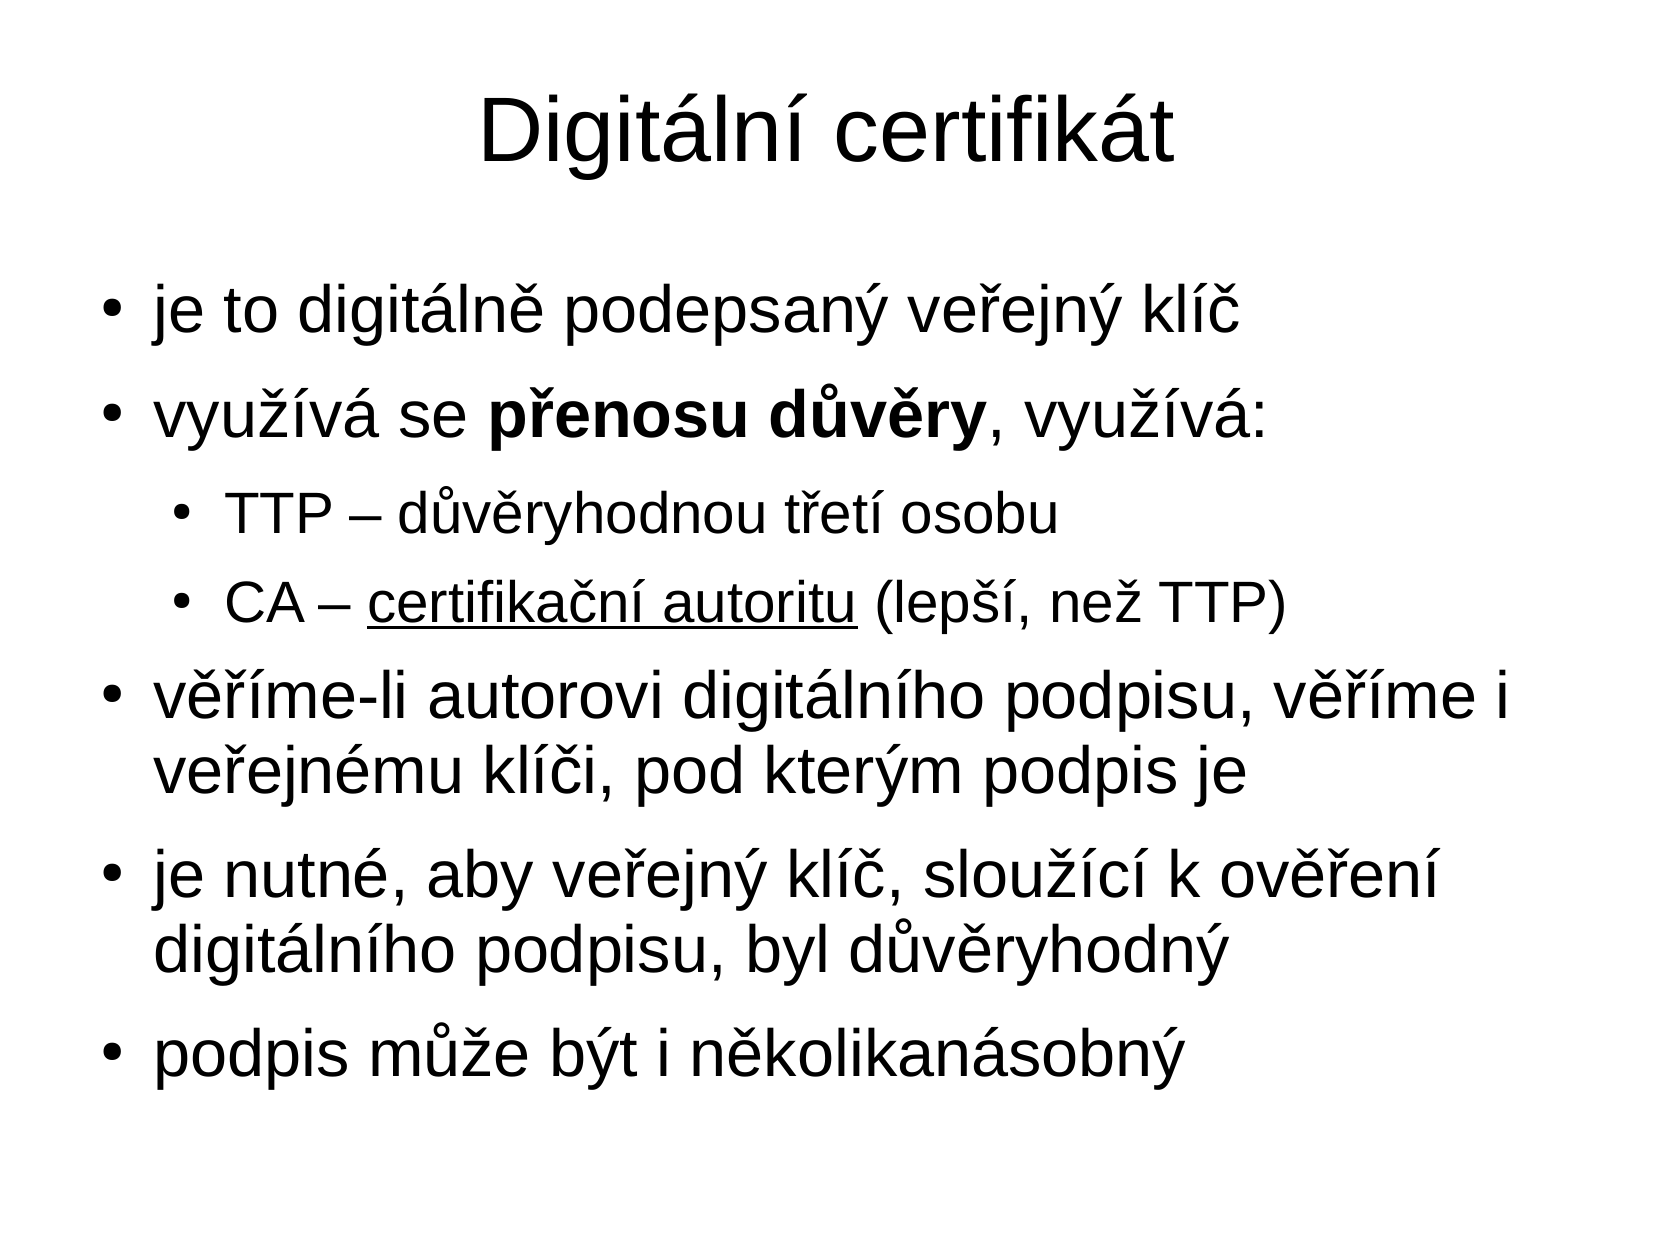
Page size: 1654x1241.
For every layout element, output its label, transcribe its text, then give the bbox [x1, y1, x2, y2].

list je to digitálně podepsaný veřejný klíč využívá se přenosu důvěry, využívá: TTP – důvěryhodnou třetí osobu CA – certifikační autoritu (lepší, než TTP) věříme-li autorovi digitálního podpisu, věříme i veřejnému klíči, pod kterým podpis je je nutné, aby veřejný klíč, sloužící k ověření digitálního podpisu, byl důvěryhodný podpis může být i několikanásobný [82, 272, 1571, 1092]
title Digitální certifikát [82, 33, 1571, 226]
